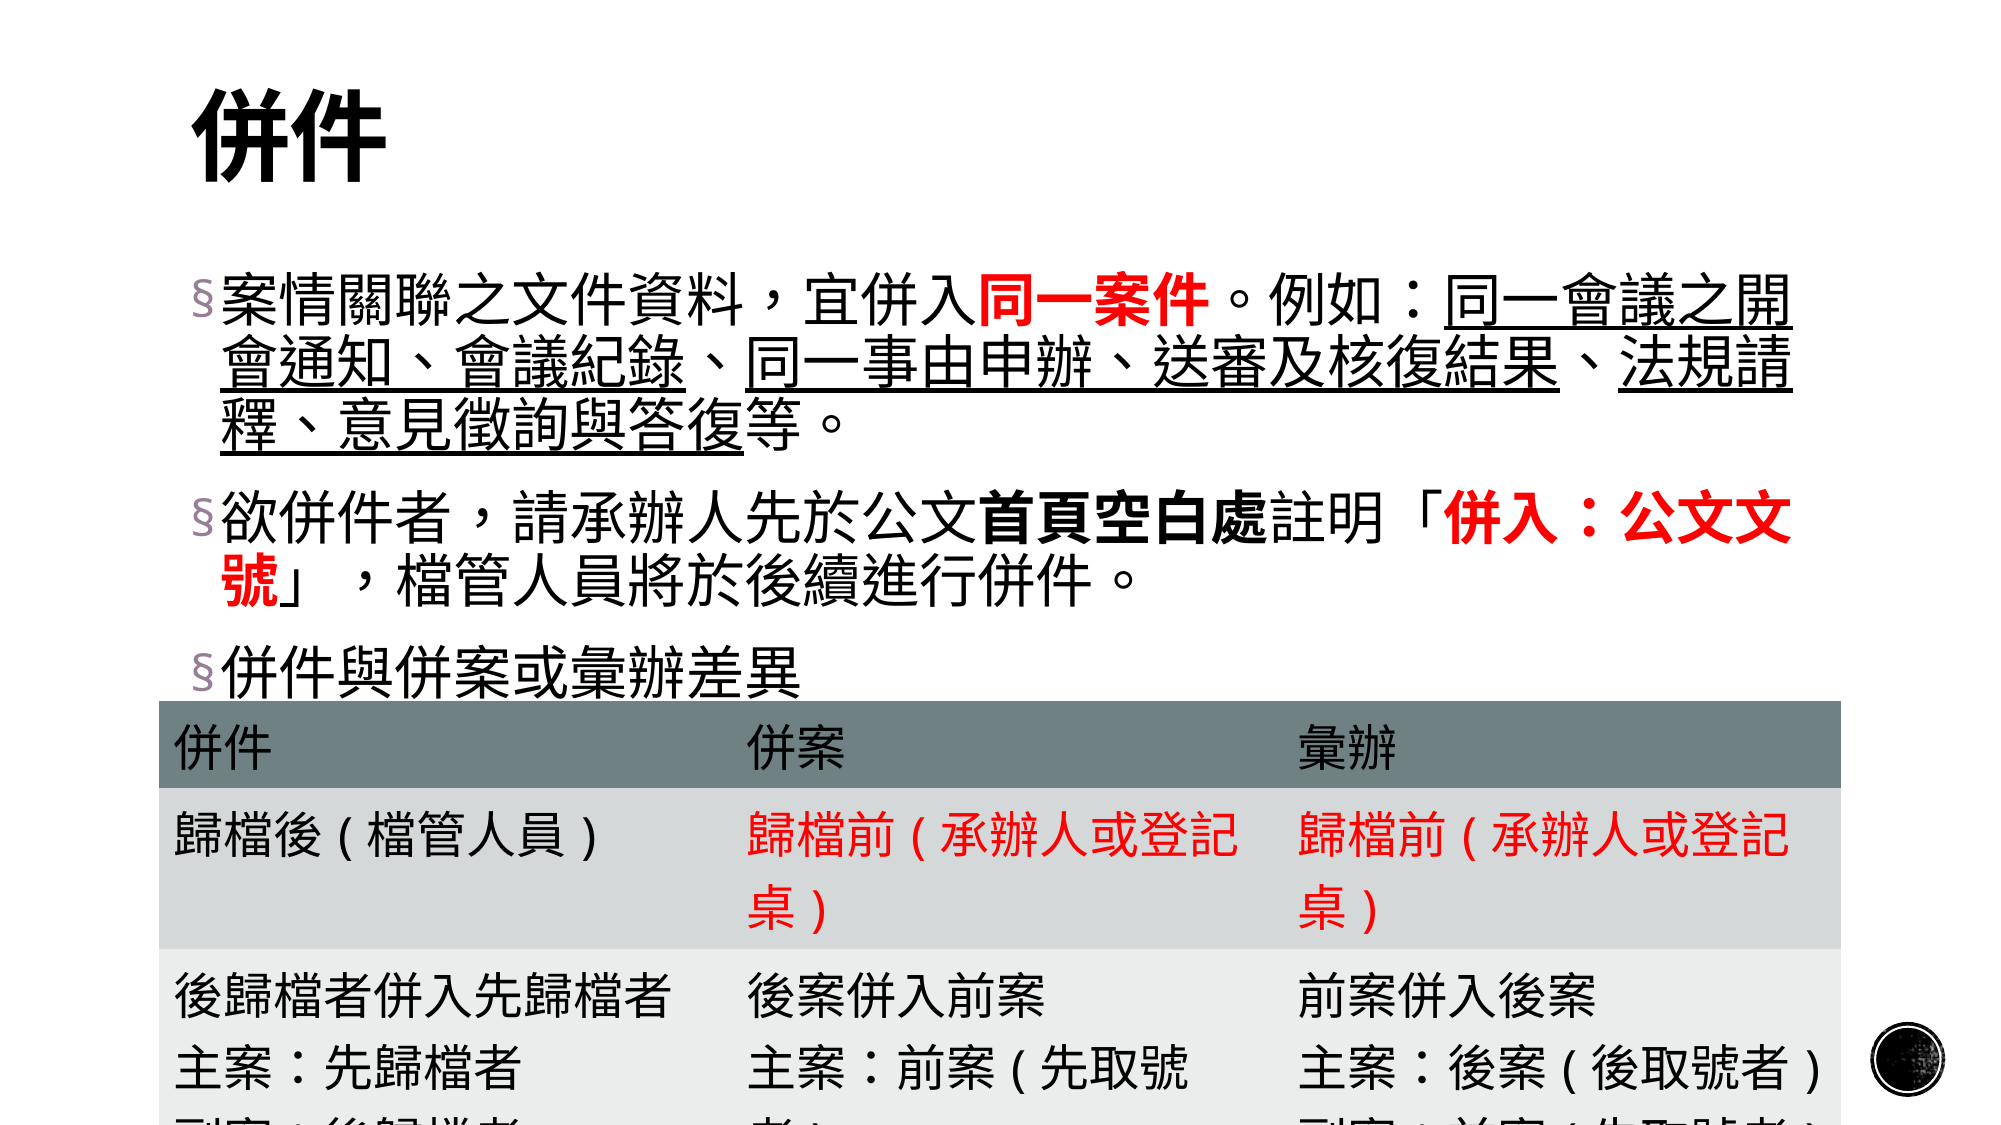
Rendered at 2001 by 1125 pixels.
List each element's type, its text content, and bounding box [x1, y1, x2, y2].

table_cell 後案併入前案 主案：前案(先取號者) 副案：後案(後取號者) [732, 949, 1283, 1125]
table_header 併案 [732, 701, 1283, 788]
table_cell 歸檔前(承辦人或登記桌) [1283, 788, 1841, 949]
table_cell 歸檔前(承辦人或登記桌) [732, 788, 1283, 949]
title 併件 [175, 79, 1826, 263]
table_header 併件 [159, 701, 732, 788]
list 案情關聯之文件資料，宜併入同一案件。例如：同一會議之開會通知、會議紀錄、同一事由申辦、送審及核復結果、法規請釋、意見徵詢與答復等。 欲併件者，請承辦人先於公文首頁空白處註明「併入：公文文號」，檔管人員將於後續進行併件。 併件與併案或彙辦差異 [175, 263, 1826, 701]
table_cell 前案併入後案 主案：後案(後取號者) 副案：前案(先取號者) [1283, 949, 1841, 1125]
table_cell 後歸檔者併入先歸檔者 主案：先歸檔者 副案：後歸檔者 [159, 949, 732, 1125]
picture [1870, 1021, 1946, 1097]
table_cell 歸檔後(檔管人員) [159, 788, 732, 949]
table_header 彙辦 [1283, 701, 1841, 788]
